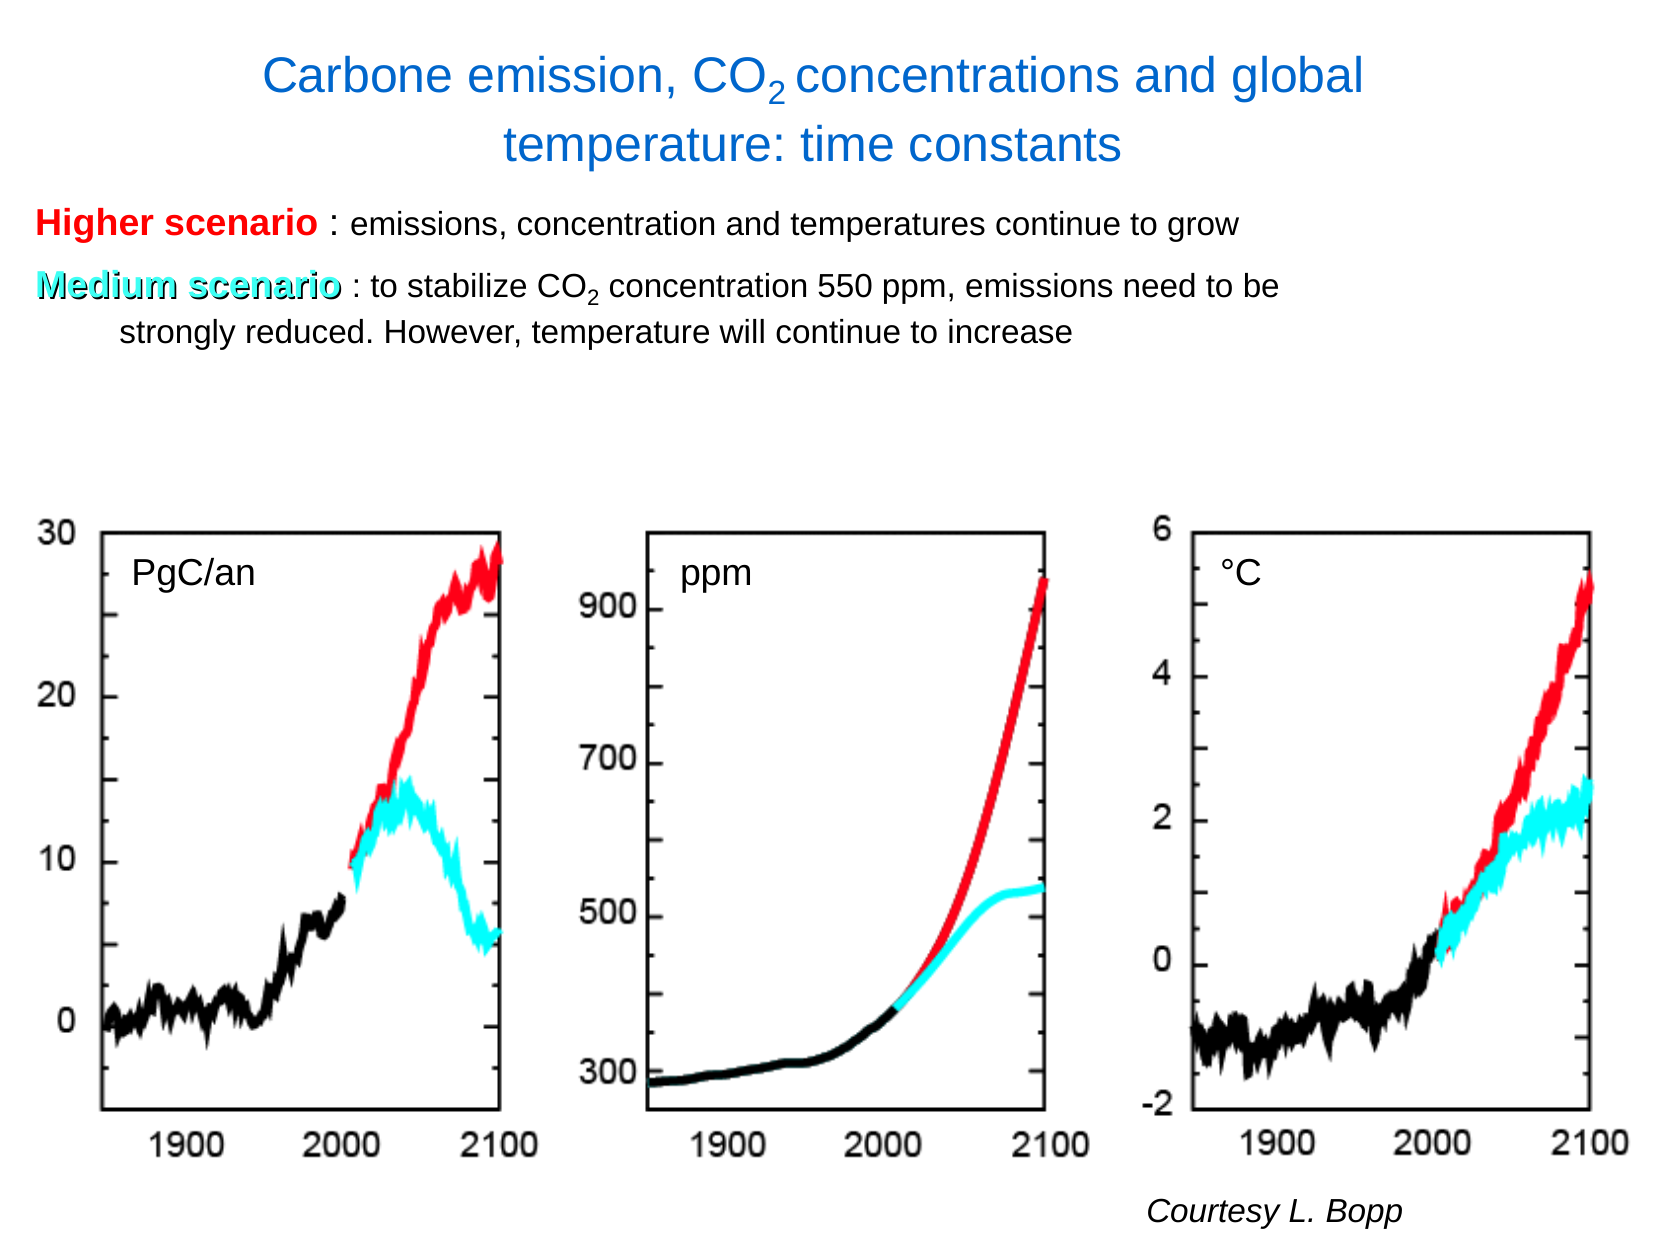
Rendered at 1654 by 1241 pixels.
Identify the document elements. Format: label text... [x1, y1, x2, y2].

text_box PgC/an [116, 540, 289, 607]
text_box Courtesy L. Bopp [1131, 1181, 1649, 1241]
text_box ppm [665, 540, 780, 607]
picture [0, 469, 1654, 1187]
text_box °C [1205, 540, 1286, 607]
text_box Higher scenario : emissions, concentration and temperatures continue to grow Medium scenario : to stabilize CO2 concentration 550 ppm, emissions need to be strongly reduced. However, temperature will continue to increase [20, 190, 1649, 375]
text_box Carbone emission, CO2 concentrations and global temperature: time constants [116, 34, 1511, 191]
